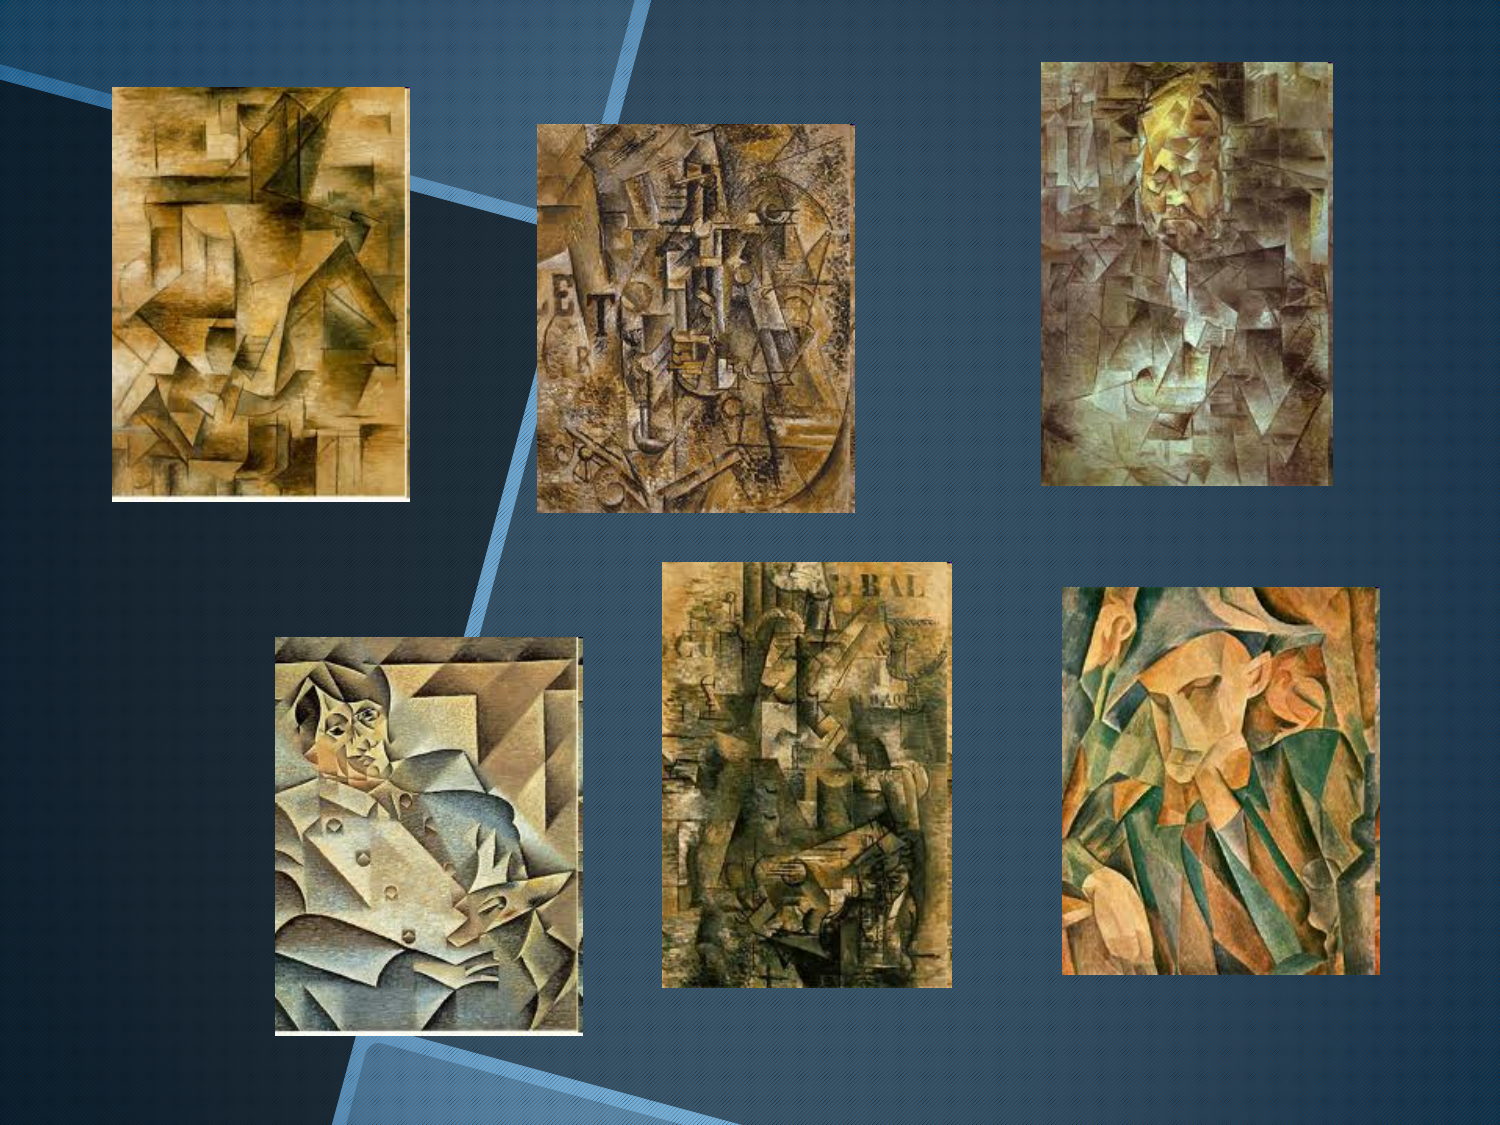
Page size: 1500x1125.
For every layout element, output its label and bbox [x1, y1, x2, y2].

picture [1062, 587, 1380, 975]
picture [537, 124, 855, 513]
picture [1041, 62, 1333, 486]
picture [662, 562, 952, 988]
picture [112, 87, 410, 502]
picture [275, 637, 583, 1036]
